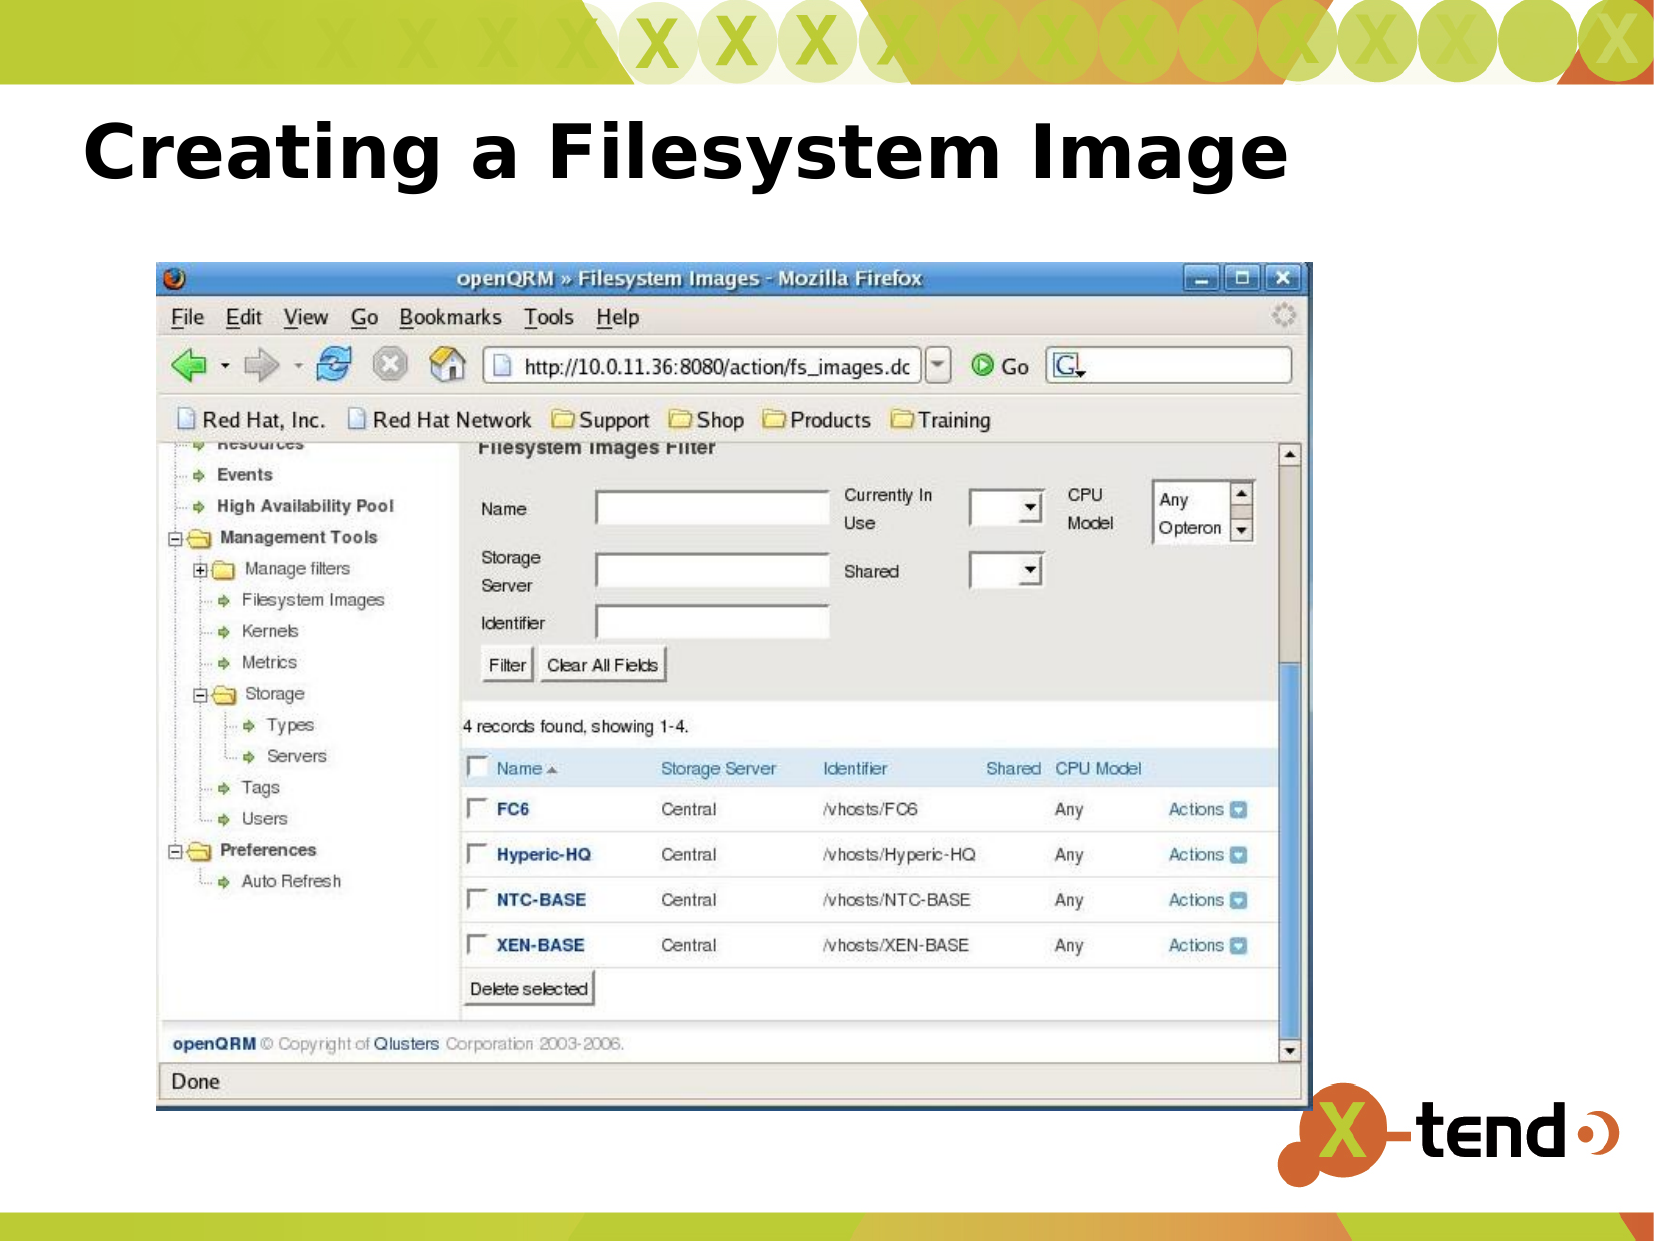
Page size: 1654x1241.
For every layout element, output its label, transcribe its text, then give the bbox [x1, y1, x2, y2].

picture [0, 0, 1654, 1241]
title Creating a Filesystem Image [82, 49, 1571, 257]
